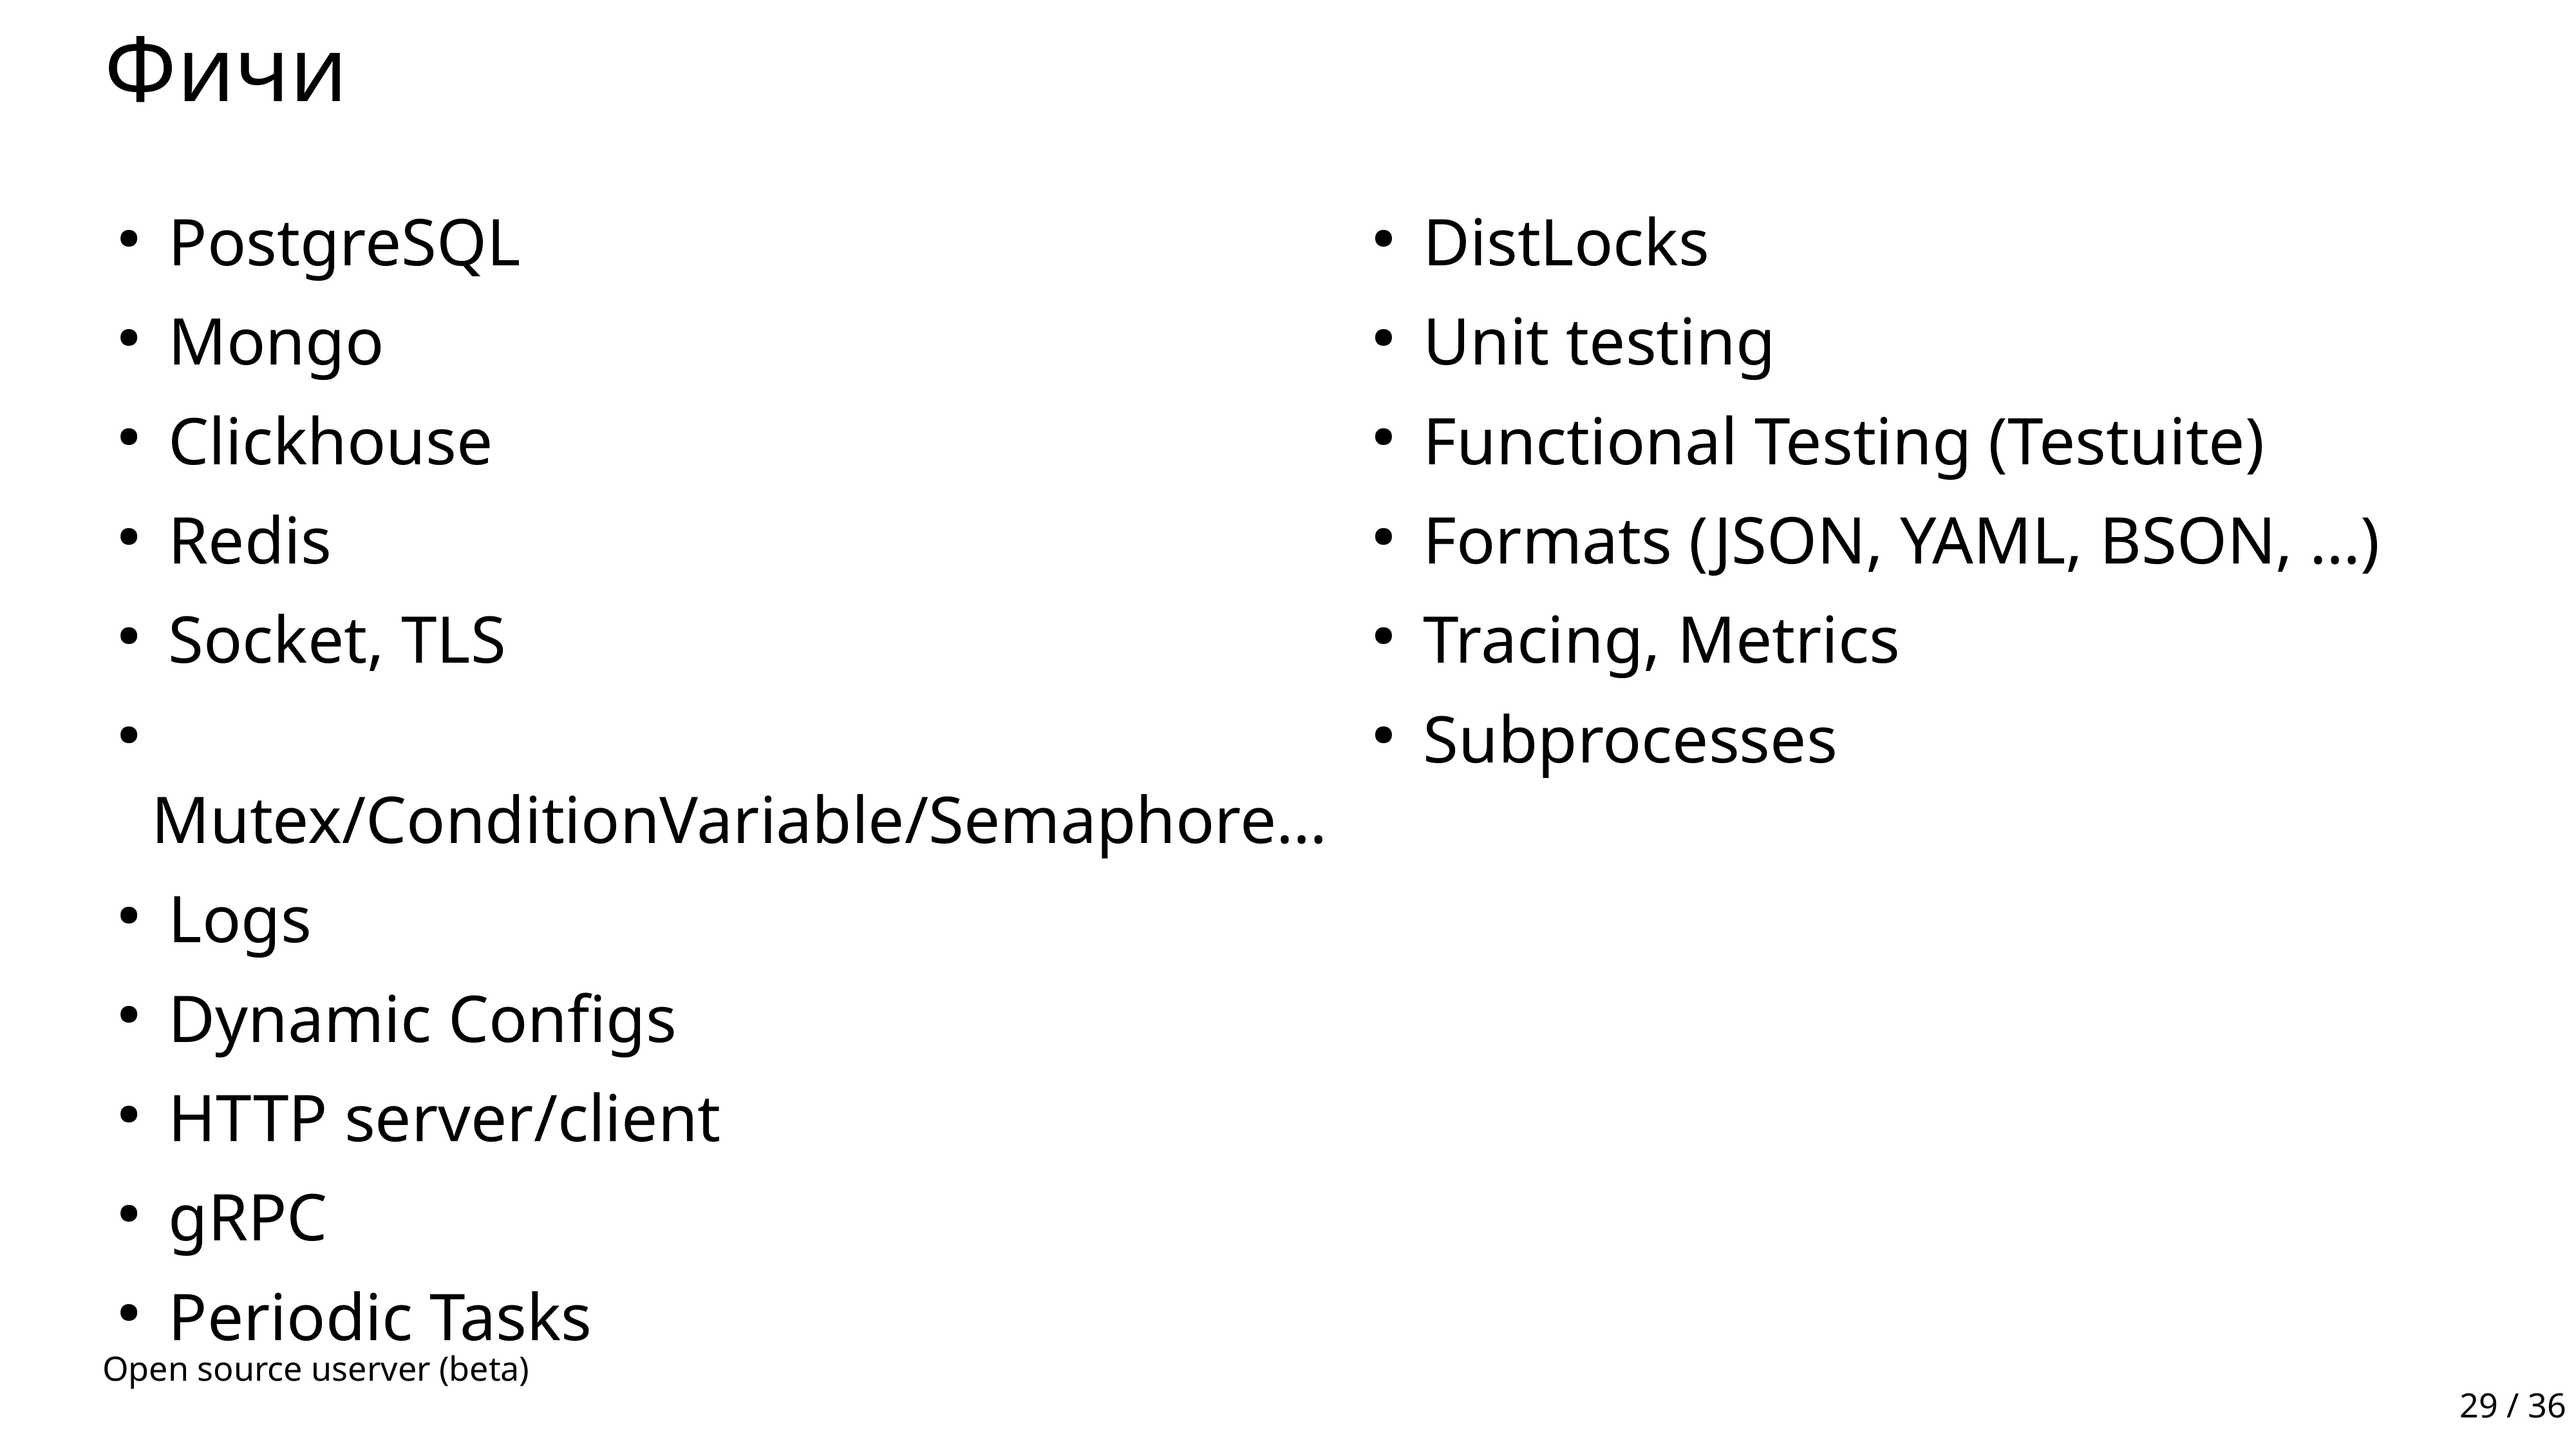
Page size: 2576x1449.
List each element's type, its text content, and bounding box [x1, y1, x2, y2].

list Open source userver (beta) [93, 1338, 1190, 1393]
list <number> / 36 [1479, 1376, 2576, 1431]
title Фичи [95, 19, 2576, 155]
list PostgreSQL Mongo Clickhouse Redis Socket, TLS Mutex/ConditionVariable/Semaphore… Logs Dynamic Configs HTTP server/client gRPC Periodic Tasks [97, 193, 1343, 1361]
list DistLocks Unit testing Functional Testing (Testuite) Formats (JSON, YAML, BSON, …) Tracing, Metrics Subprocesses [1351, 193, 2576, 1361]
